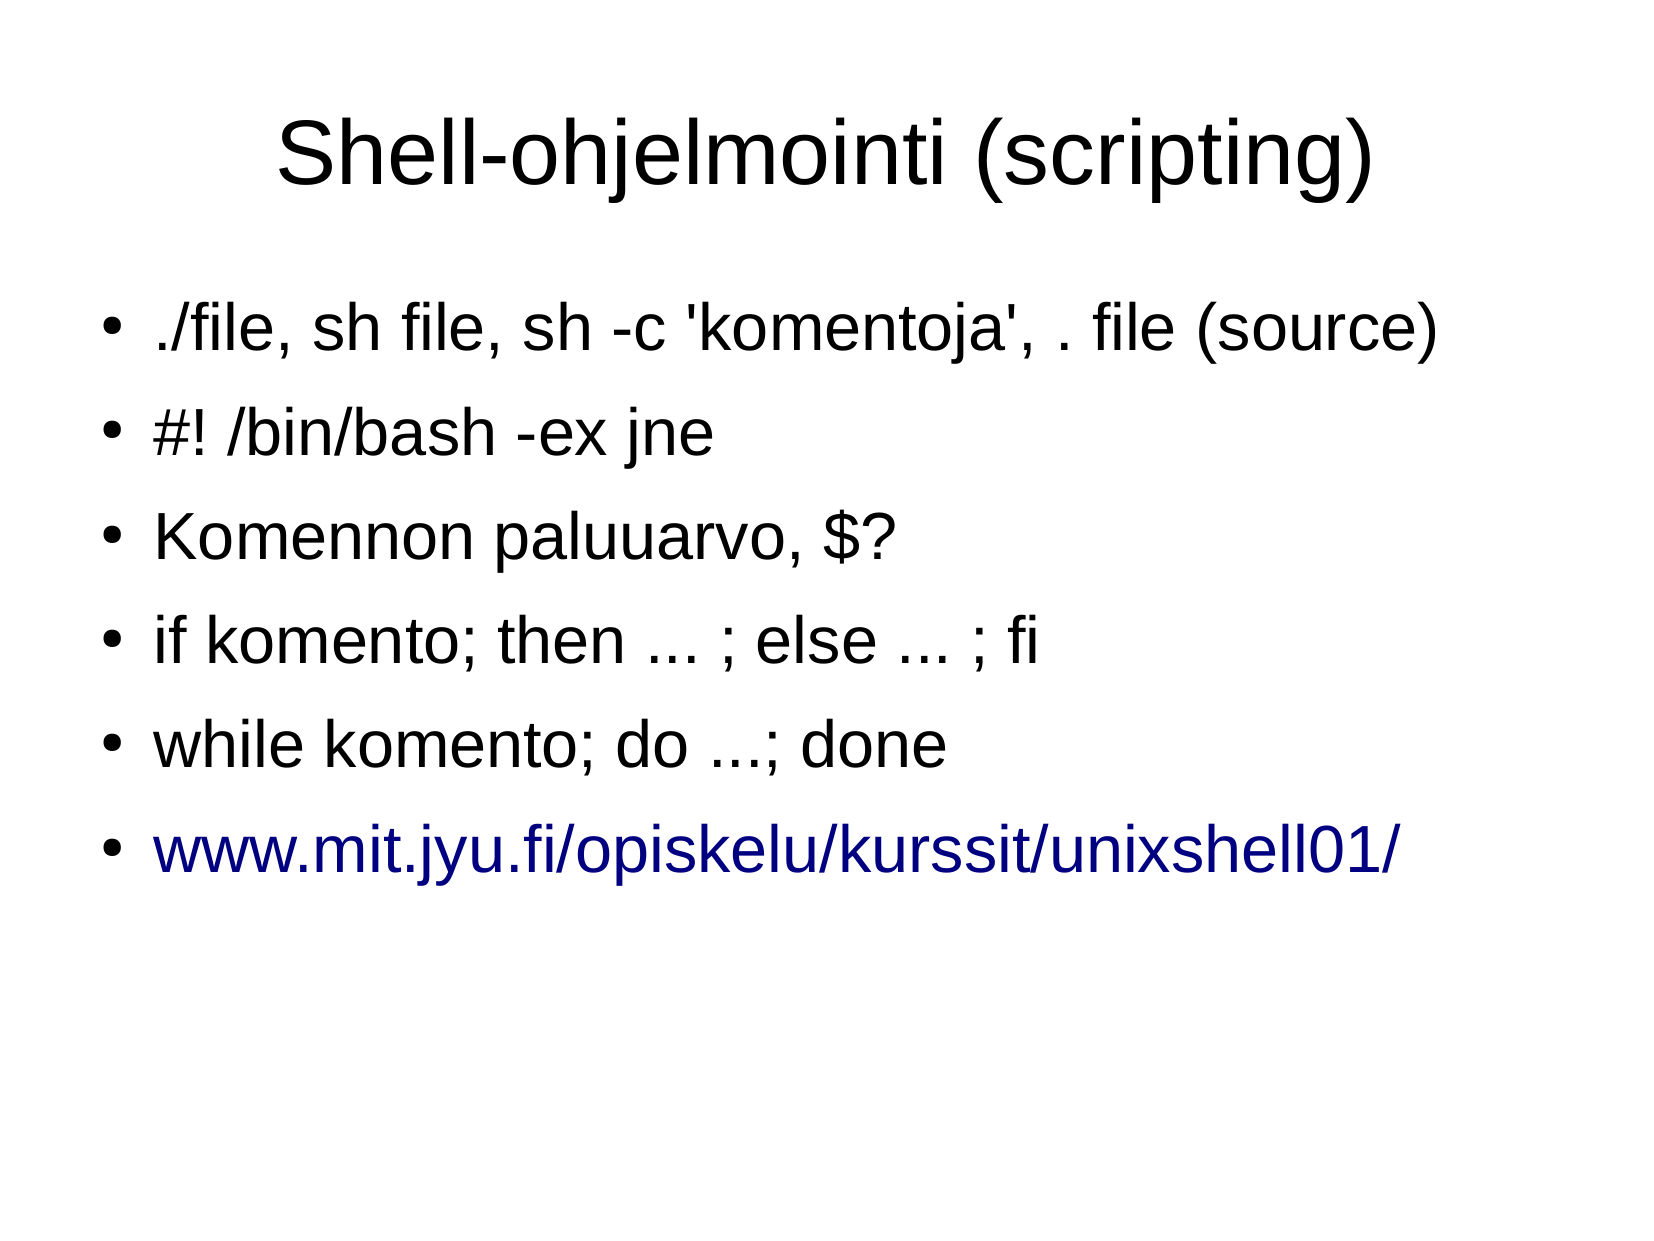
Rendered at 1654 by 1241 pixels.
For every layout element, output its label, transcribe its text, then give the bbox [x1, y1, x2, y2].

list ./file, sh file, sh -c 'komentoja', . file (source) #! /bin/bash -ex jne Komennon paluuarvo, $? if komento; then ... ; else ... ; fi while komento; do ...; done www.mit.jyu.fi/opiskelu/kurssit/unixshell01/ [82, 290, 1571, 1010]
title Shell-ohjelmointi (scripting) [82, 49, 1571, 257]
